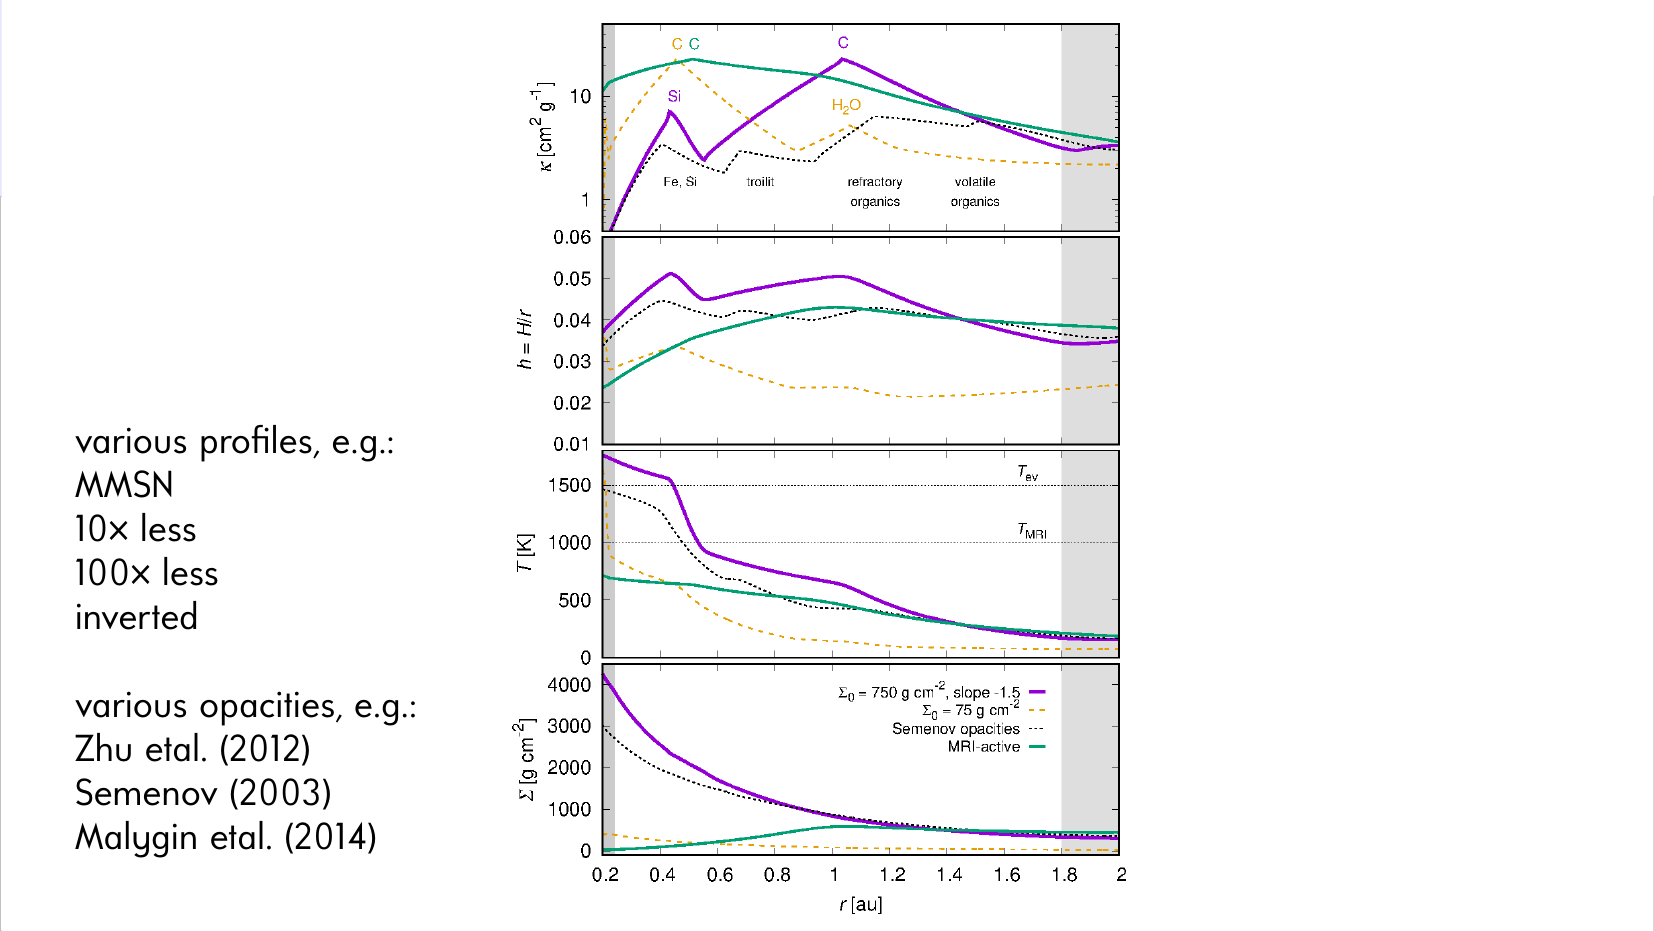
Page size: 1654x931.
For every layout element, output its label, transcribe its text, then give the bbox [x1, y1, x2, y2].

text_box various profiles, e.g.: MMSN 10× less 100× less inverted various opacities, e.g.: Zhu etal. (2012) Semenov (2003) Malygin etal. (2014) [60, 410, 474, 866]
text_box [1, 0, 1654, 931]
picture [512, 23, 1126, 914]
